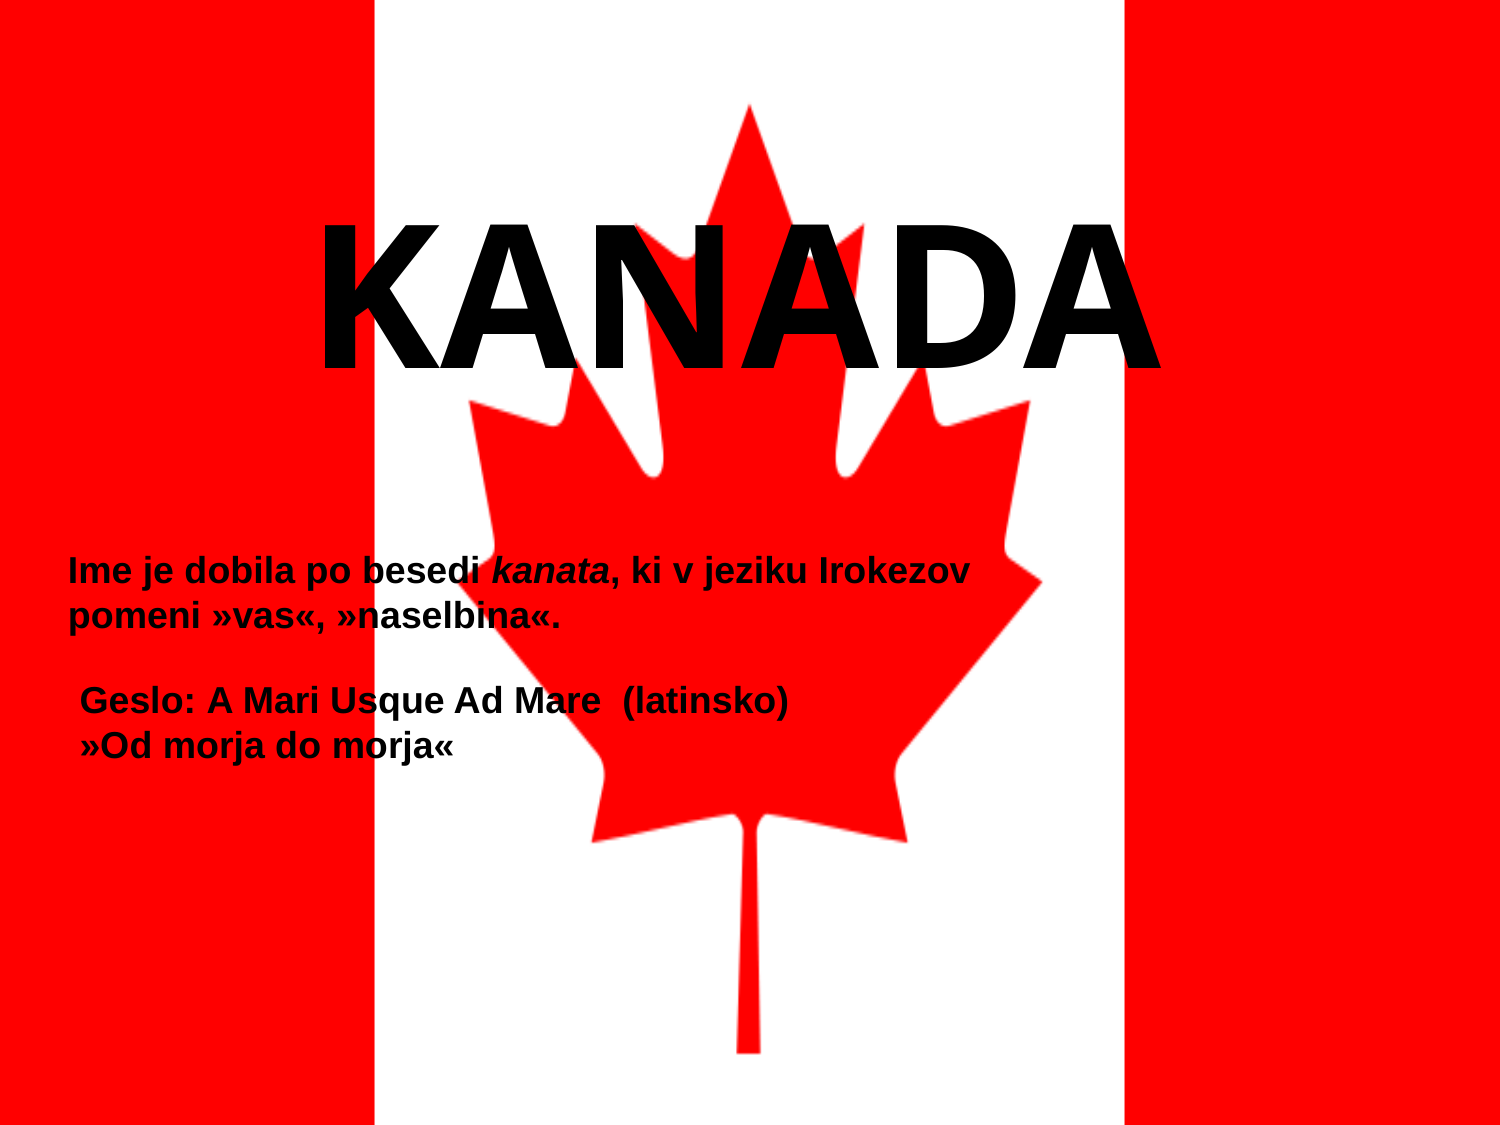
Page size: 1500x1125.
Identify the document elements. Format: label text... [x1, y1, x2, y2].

text_box Ime je dobila po besedi kanata, ki v jeziku Irokezov pomeni »vas«, »naselbina«. [53, 538, 1424, 644]
text_box Geslo: A Mari Usque Ad Mare (latinsko) »Od morja do morja« [64, 668, 987, 774]
text_box KANADA [218, 160, 1294, 416]
picture [0, 0, 1500, 1125]
